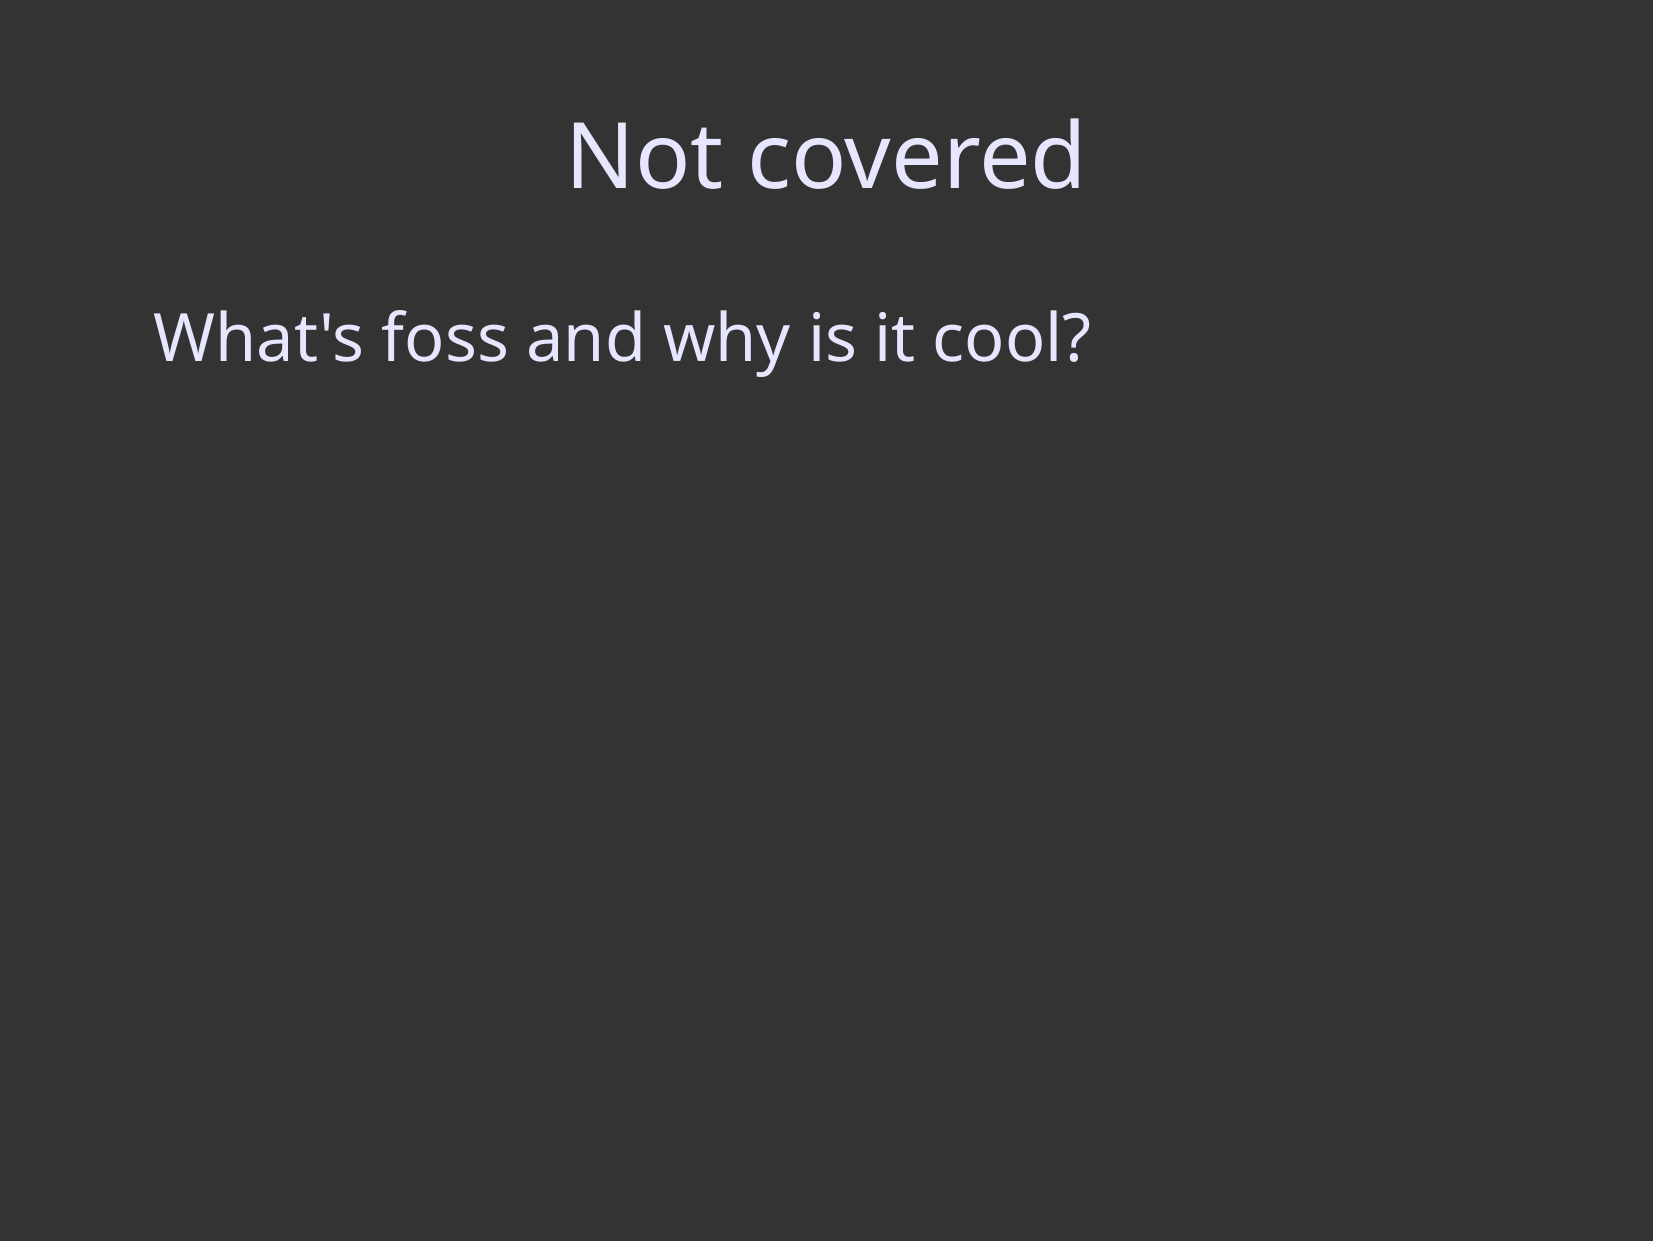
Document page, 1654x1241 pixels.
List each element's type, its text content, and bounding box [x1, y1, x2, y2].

list What's foss and why is it cool? [82, 290, 1571, 1109]
title Not covered [82, 49, 1571, 257]
